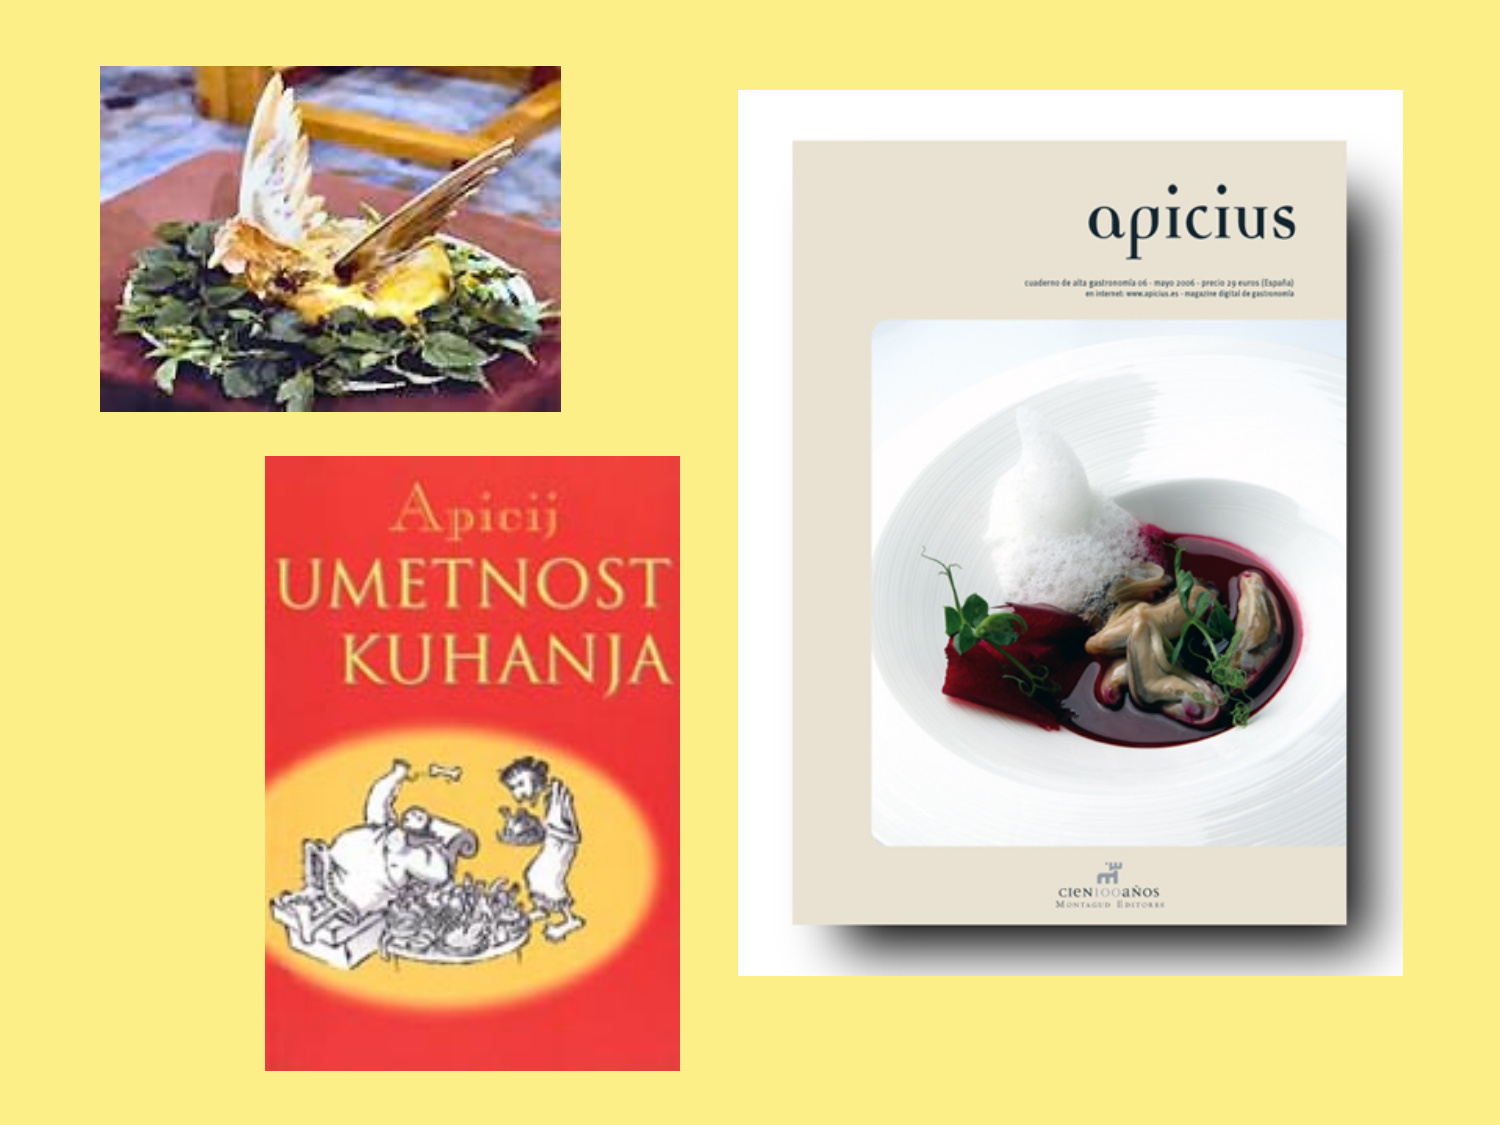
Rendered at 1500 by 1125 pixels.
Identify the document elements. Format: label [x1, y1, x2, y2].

picture [100, 66, 561, 412]
picture [738, 90, 1403, 977]
picture [265, 456, 680, 1071]
